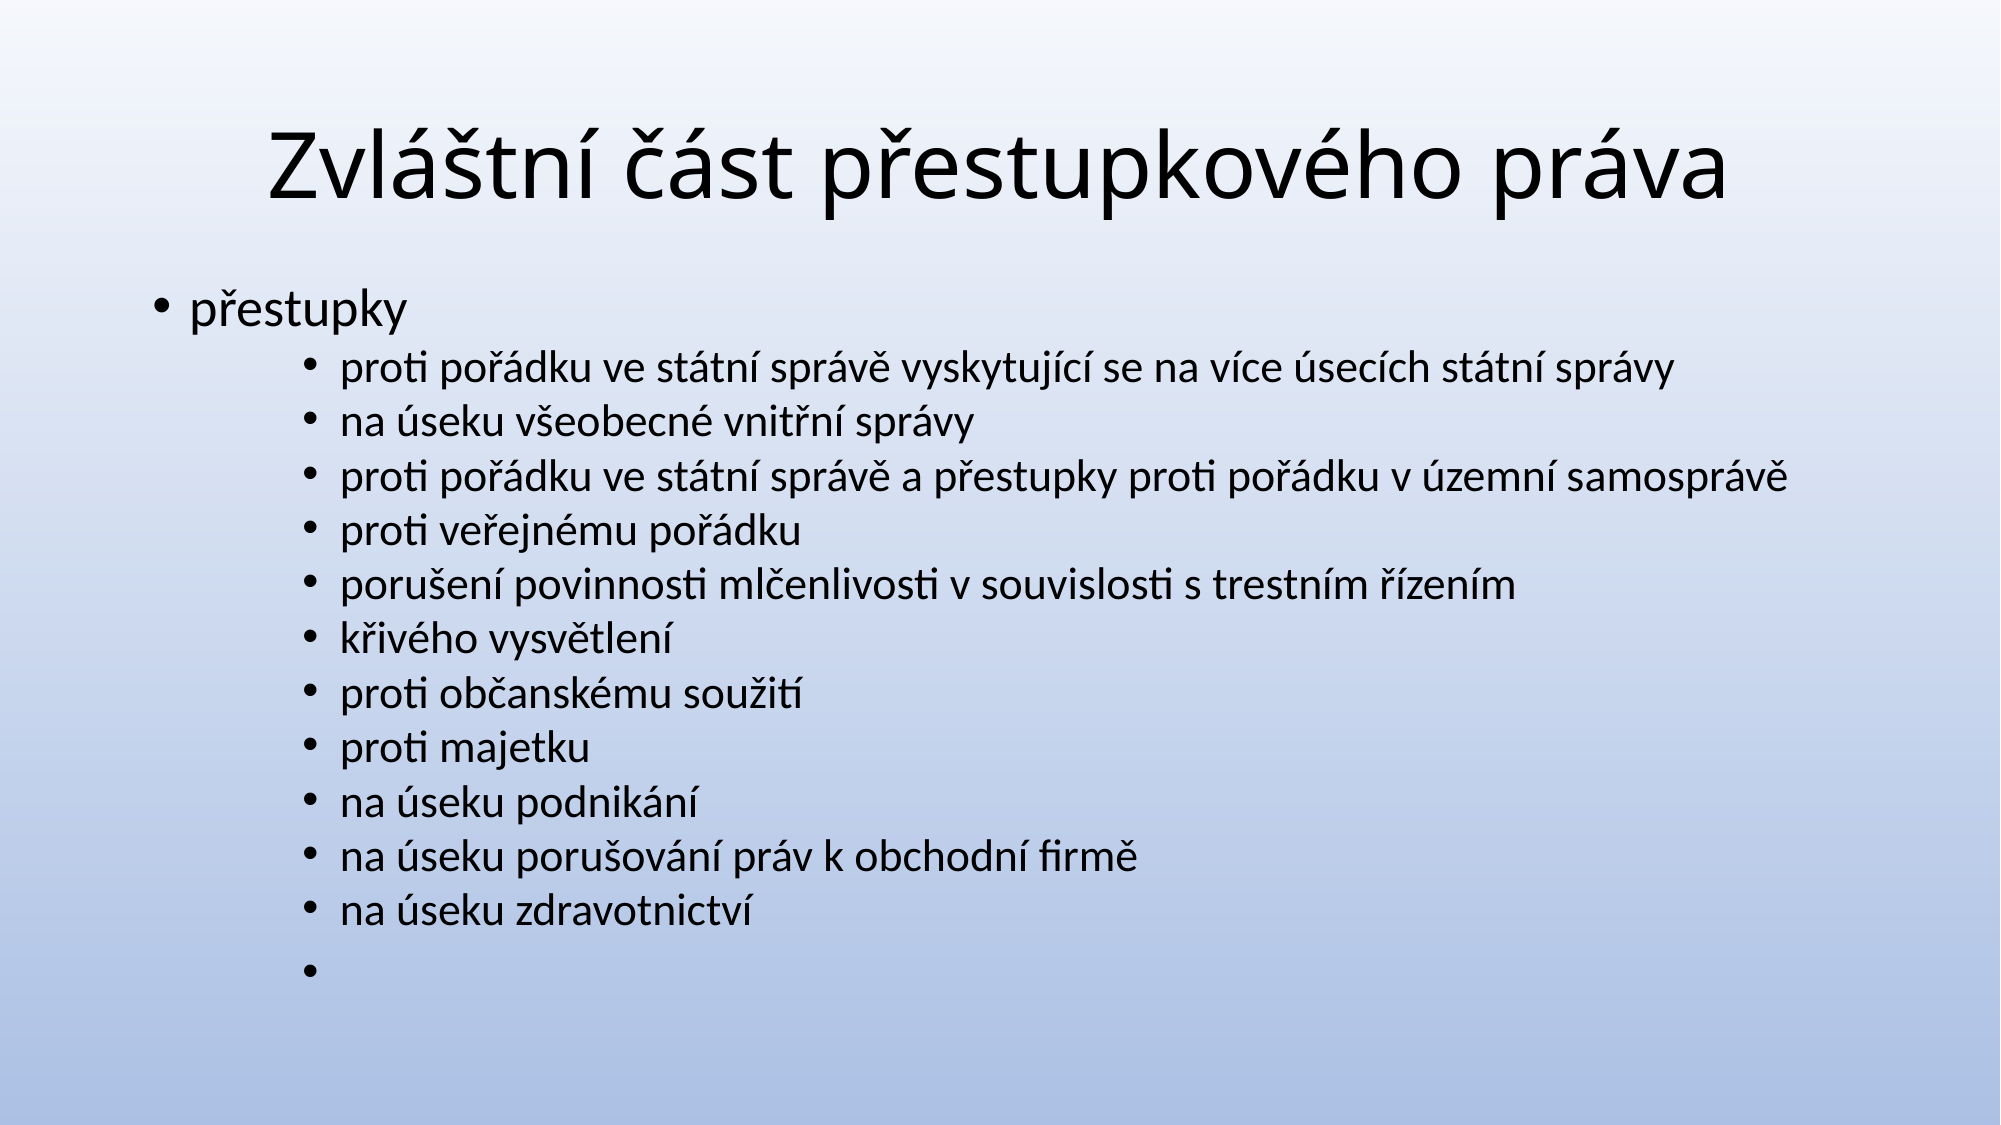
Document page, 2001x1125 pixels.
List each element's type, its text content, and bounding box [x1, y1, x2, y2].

list přestupky proti pořádku ve státní správě vyskytující se na více úsecích státní správy na úseku všeobecné vnitřní správy proti pořádku ve státní správě a přestupky proti pořádku v územní samosprávě proti veřejnému pořádku porušení povinnosti mlčenlivosti v souvislosti s trestním řízením křivého vysvětlení proti občanskému soužití proti majetku na úseku podnikání na úseku porušování práv k obchodní firmě na úseku zdravotnictví [137, 277, 1863, 1022]
title Zvláštní část přestupkového práva [137, 59, 1863, 277]
